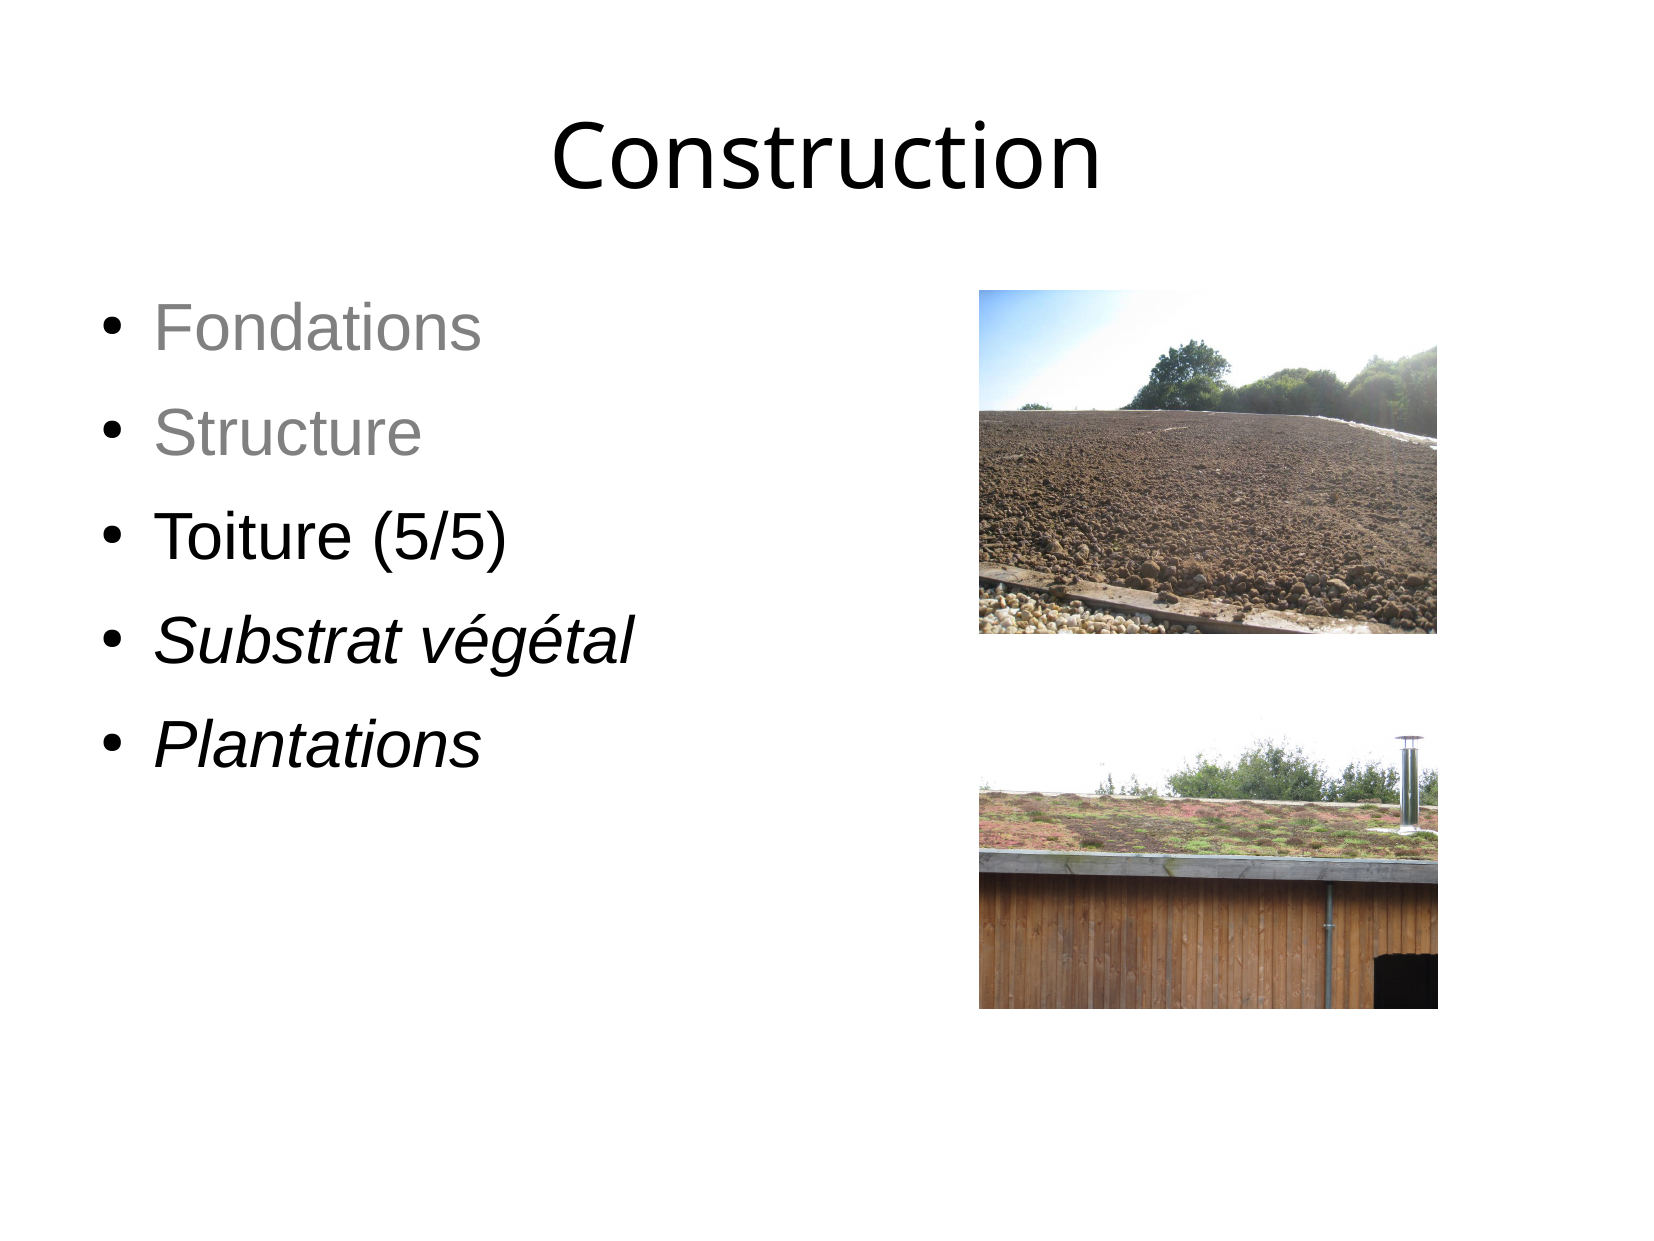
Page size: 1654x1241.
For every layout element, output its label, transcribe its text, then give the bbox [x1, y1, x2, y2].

title Construction [82, 49, 1571, 257]
list Fondations Structure Toiture (5/5) Substrat végétal Plantations [82, 290, 809, 1010]
picture [979, 665, 1438, 1009]
picture [979, 290, 1437, 634]
